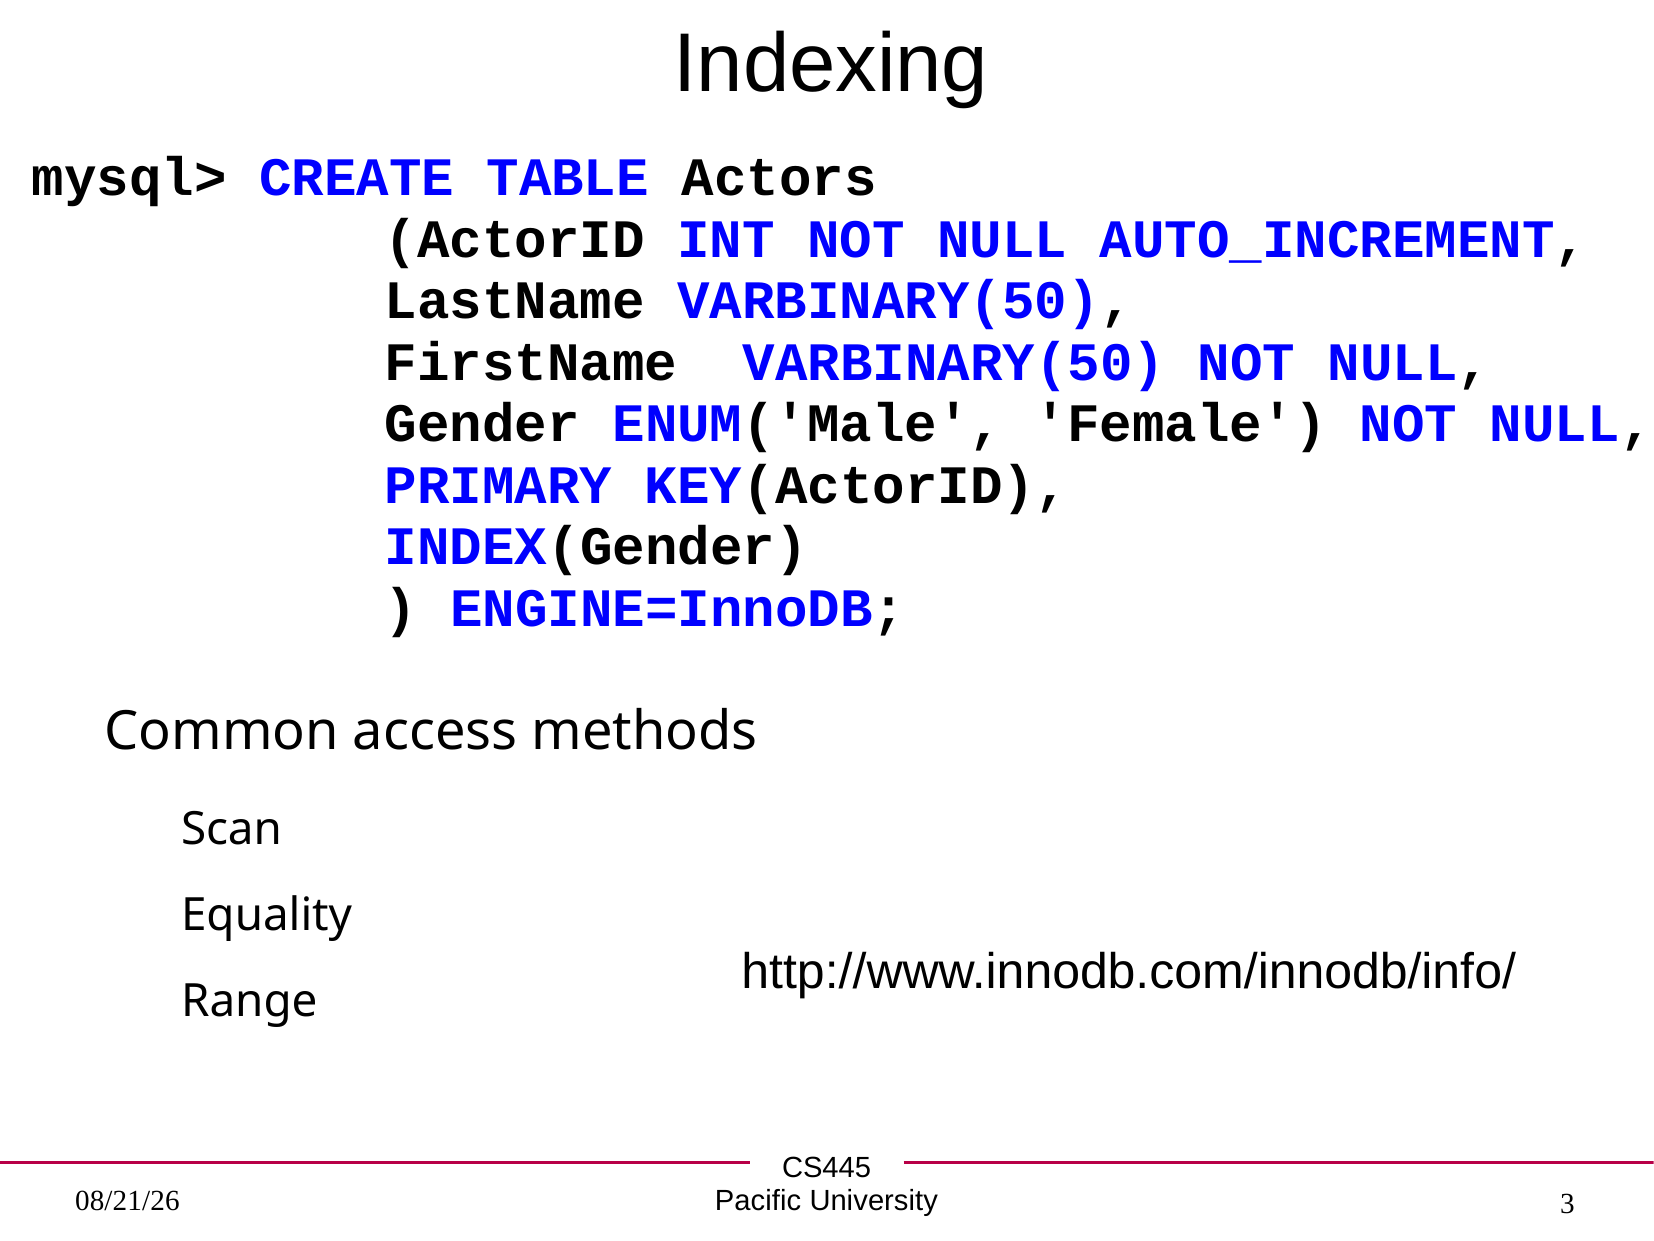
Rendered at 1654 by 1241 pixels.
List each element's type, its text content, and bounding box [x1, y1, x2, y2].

title Indexing [86, 11, 1576, 113]
text_box http://www.innodb.com/innodb/info/ [726, 935, 1523, 1007]
list Common access methods Scan Equality Range [86, 691, 1575, 1098]
text_box mysql> CREATE TABLE Actors (ActorID INT NOT NULL AUTO_INCREMENT, LastName VARBINARY(50), FirstName VARBINARY(50) NOT NULL, Gender ENUM('Male', 'Female') NOT NULL, PRIMARY KEY(ActorID), INDEX(Gender) ) ENGINE=InnoDB; [14, 150, 1654, 645]
